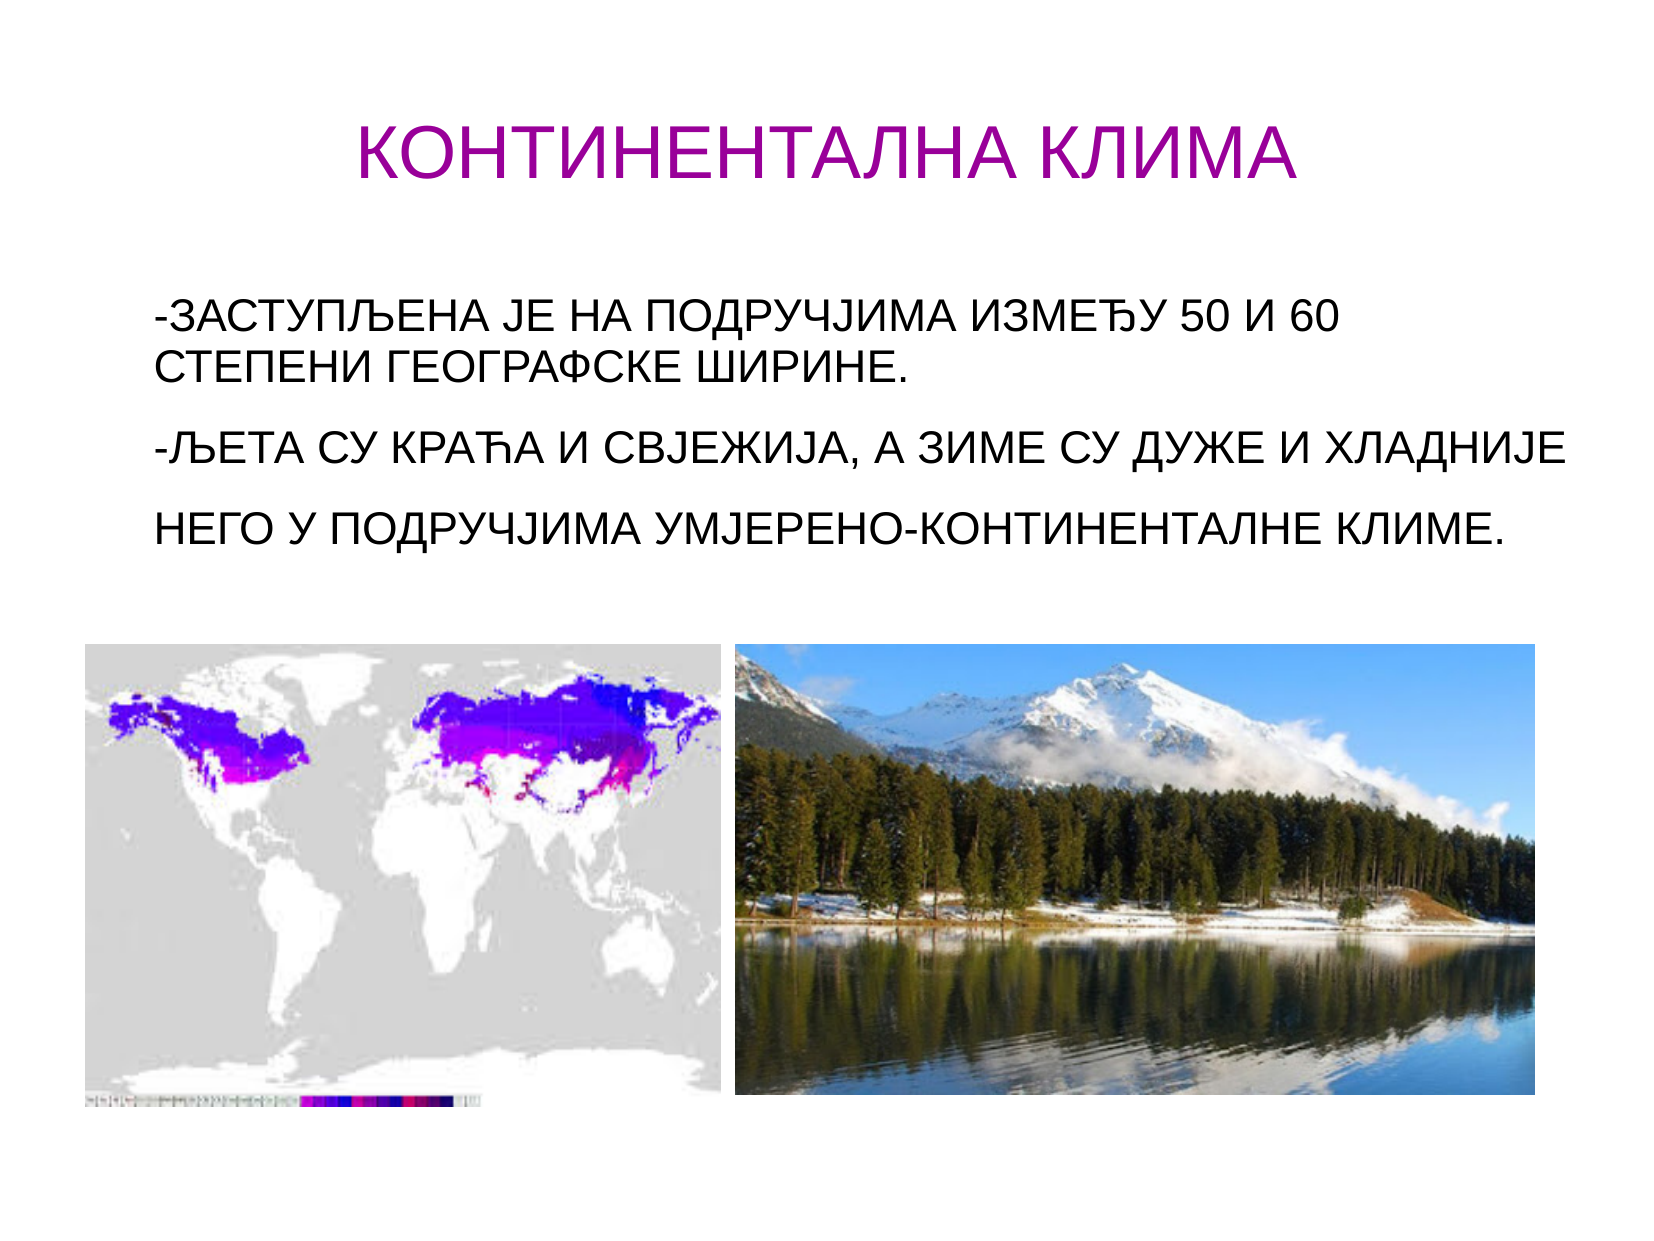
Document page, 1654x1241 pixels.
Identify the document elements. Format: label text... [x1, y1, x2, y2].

list -ЗАСТУПЉЕНА ЈЕ НА ПОДРУЧЈИМА ИЗМЕЂУ 50 И 60 СТЕПЕНИ ГЕОГРАФСКЕ ШИРИНЕ. -ЉЕТА СУ КРАЋА И СВЈЕЖИЈА, А ЗИМЕ СУ ДУЖЕ И ХЛАДНИЈЕ НЕГО У ПОДРУЧЈИМА УМЈЕРЕНО-КОНТИНЕНТАЛНЕ КЛИМЕ. [82, 290, 1571, 1109]
title КОНТИНЕНТАЛНА КЛИМА [82, 49, 1571, 257]
picture [735, 644, 1535, 1095]
picture [85, 644, 721, 1107]
